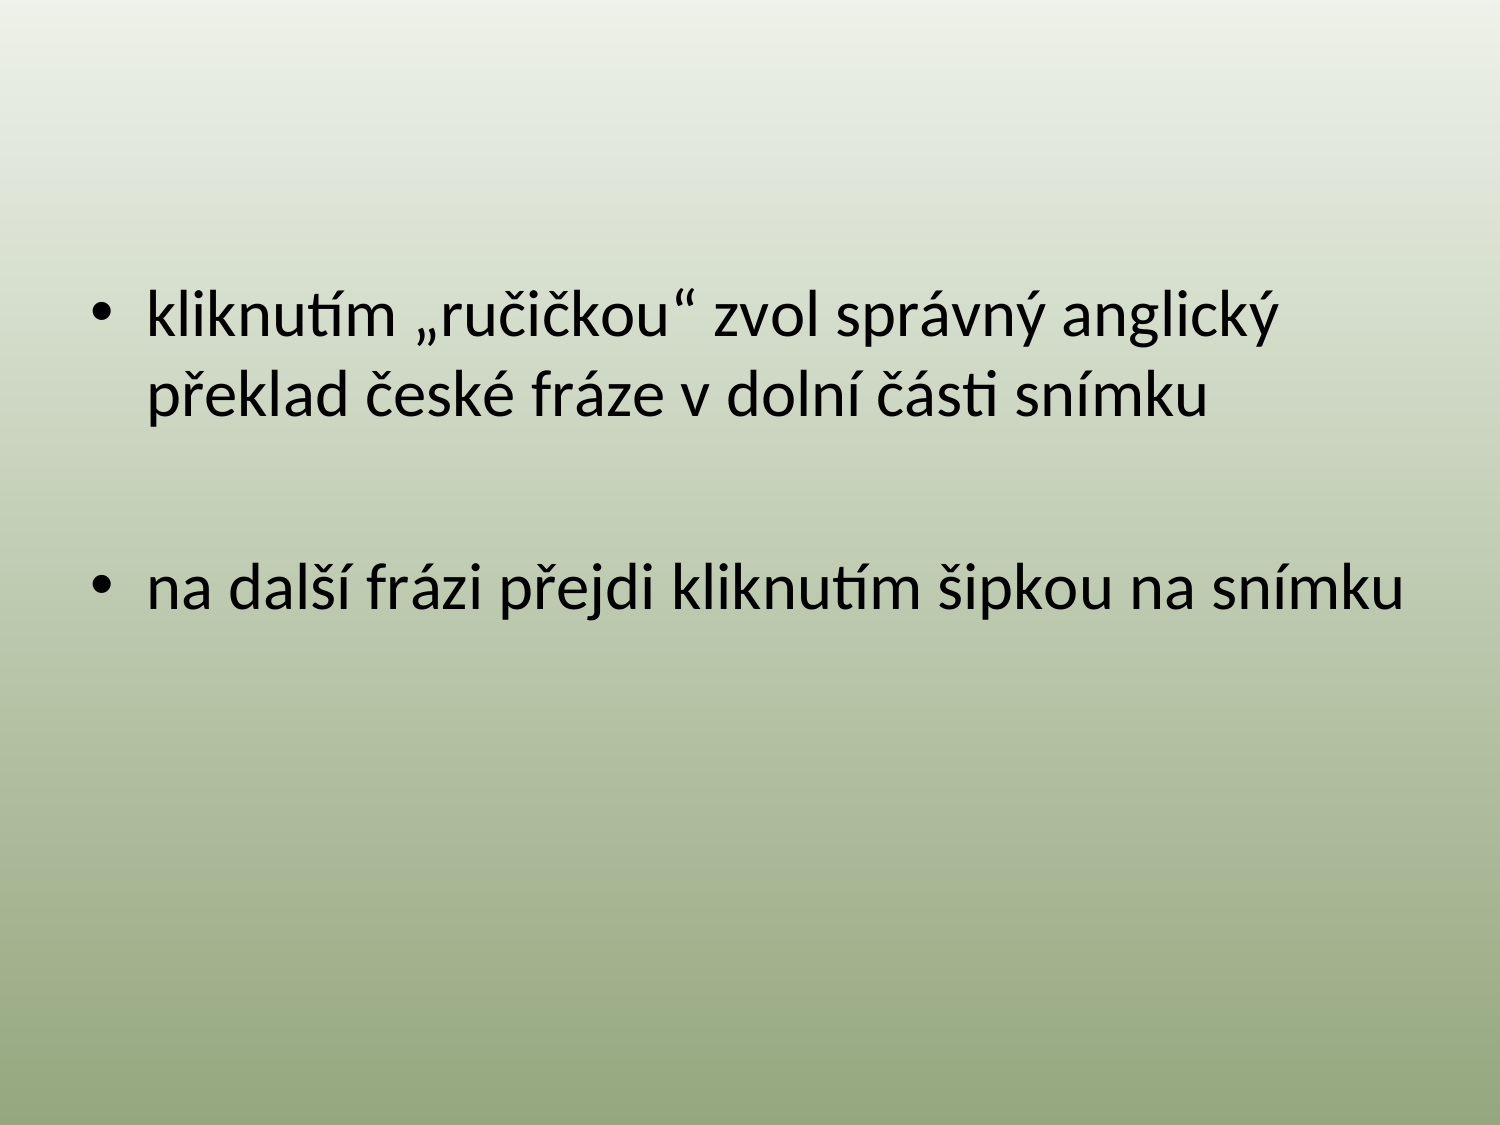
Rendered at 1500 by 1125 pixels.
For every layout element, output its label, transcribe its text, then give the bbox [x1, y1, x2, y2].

list kliknutím „ručičkou“ zvol správný anglický překlad české fráze v dolní části snímku na další frázi přejdi kliknutím šipkou na snímku [75, 262, 1426, 1006]
